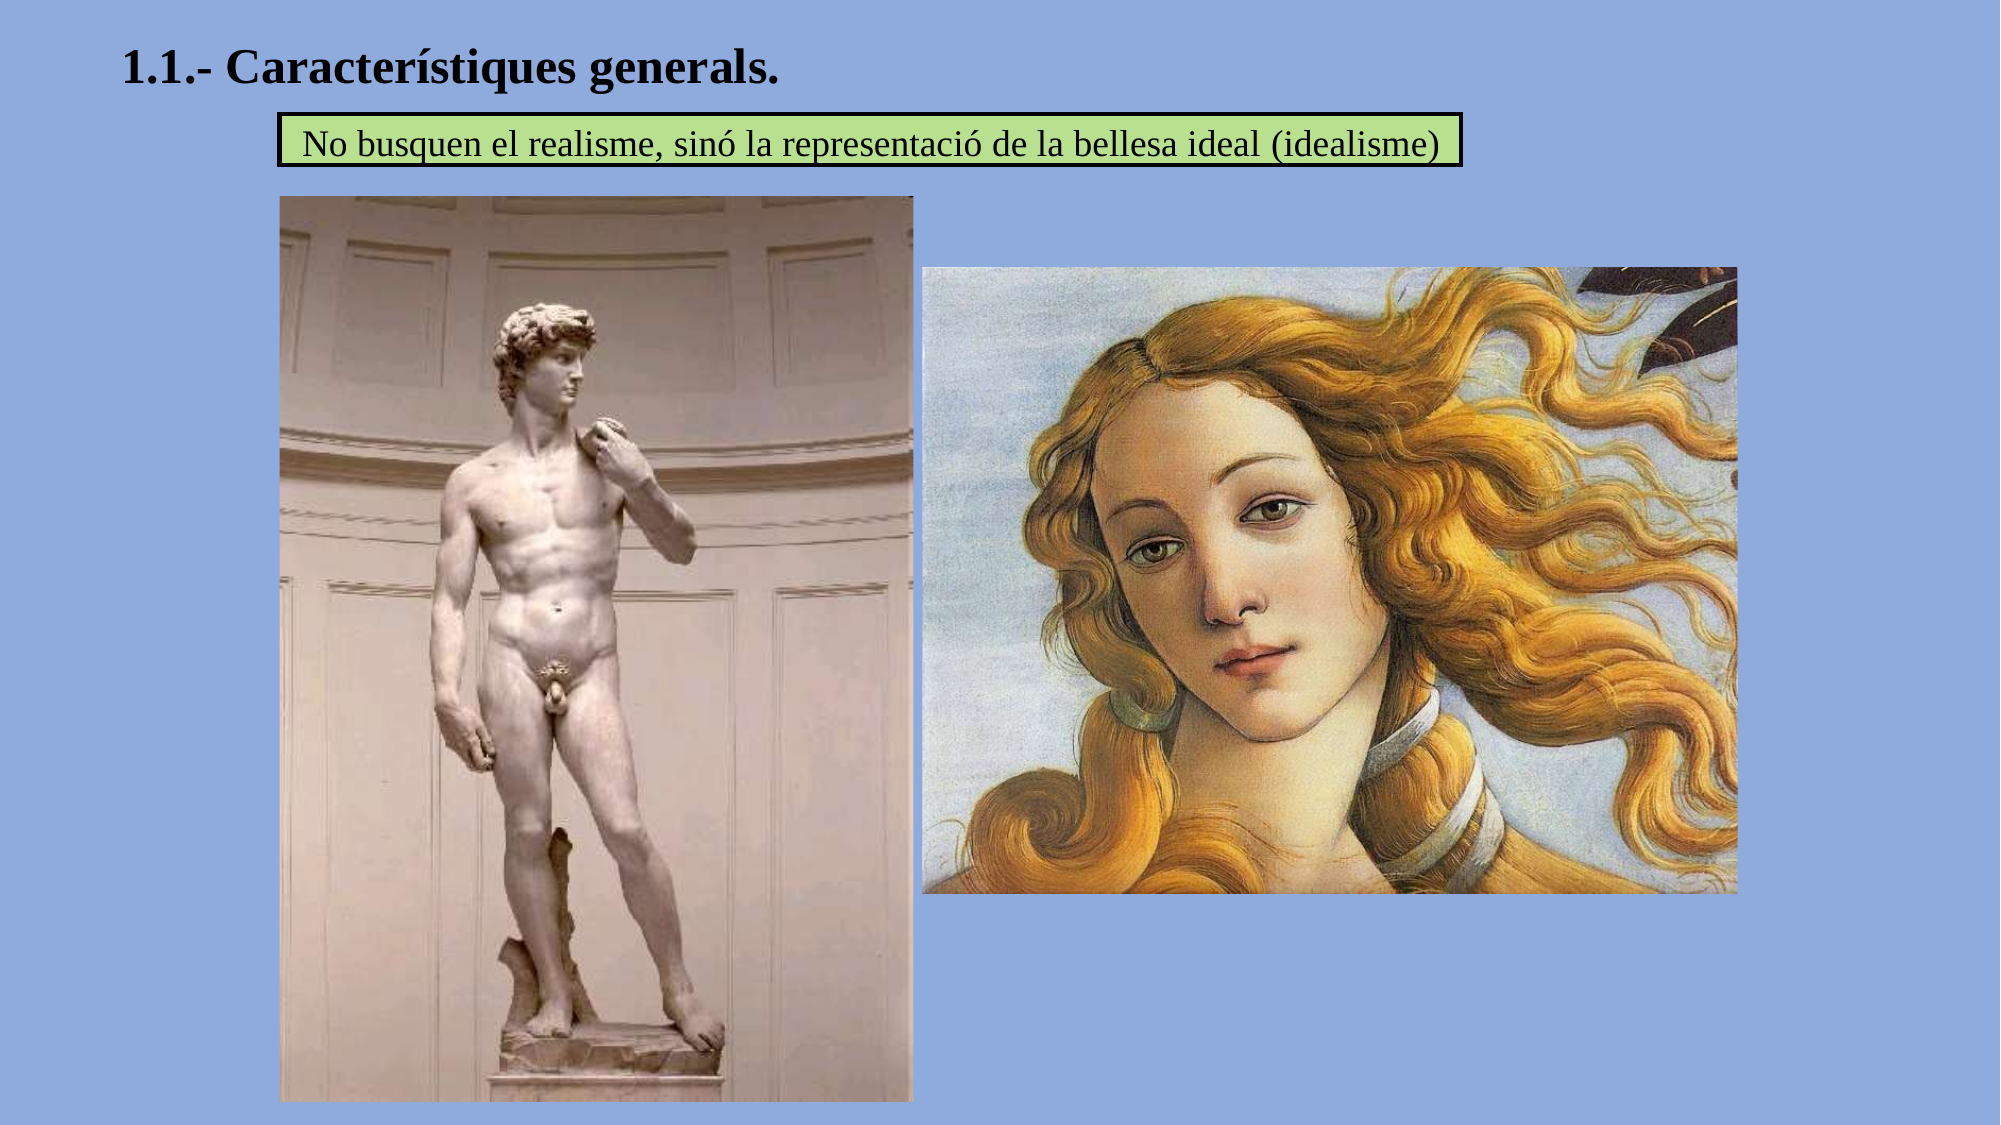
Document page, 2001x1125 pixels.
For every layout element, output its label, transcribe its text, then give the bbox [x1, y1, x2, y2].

text_box [922, 267, 1738, 893]
text_box No busquen el realisme, sinó la representació de la bellesa ideal (idealisme) [279, 113, 1461, 165]
text_box [280, 196, 913, 1101]
title 1.1.- Característiques generals. [117, 31, 950, 95]
